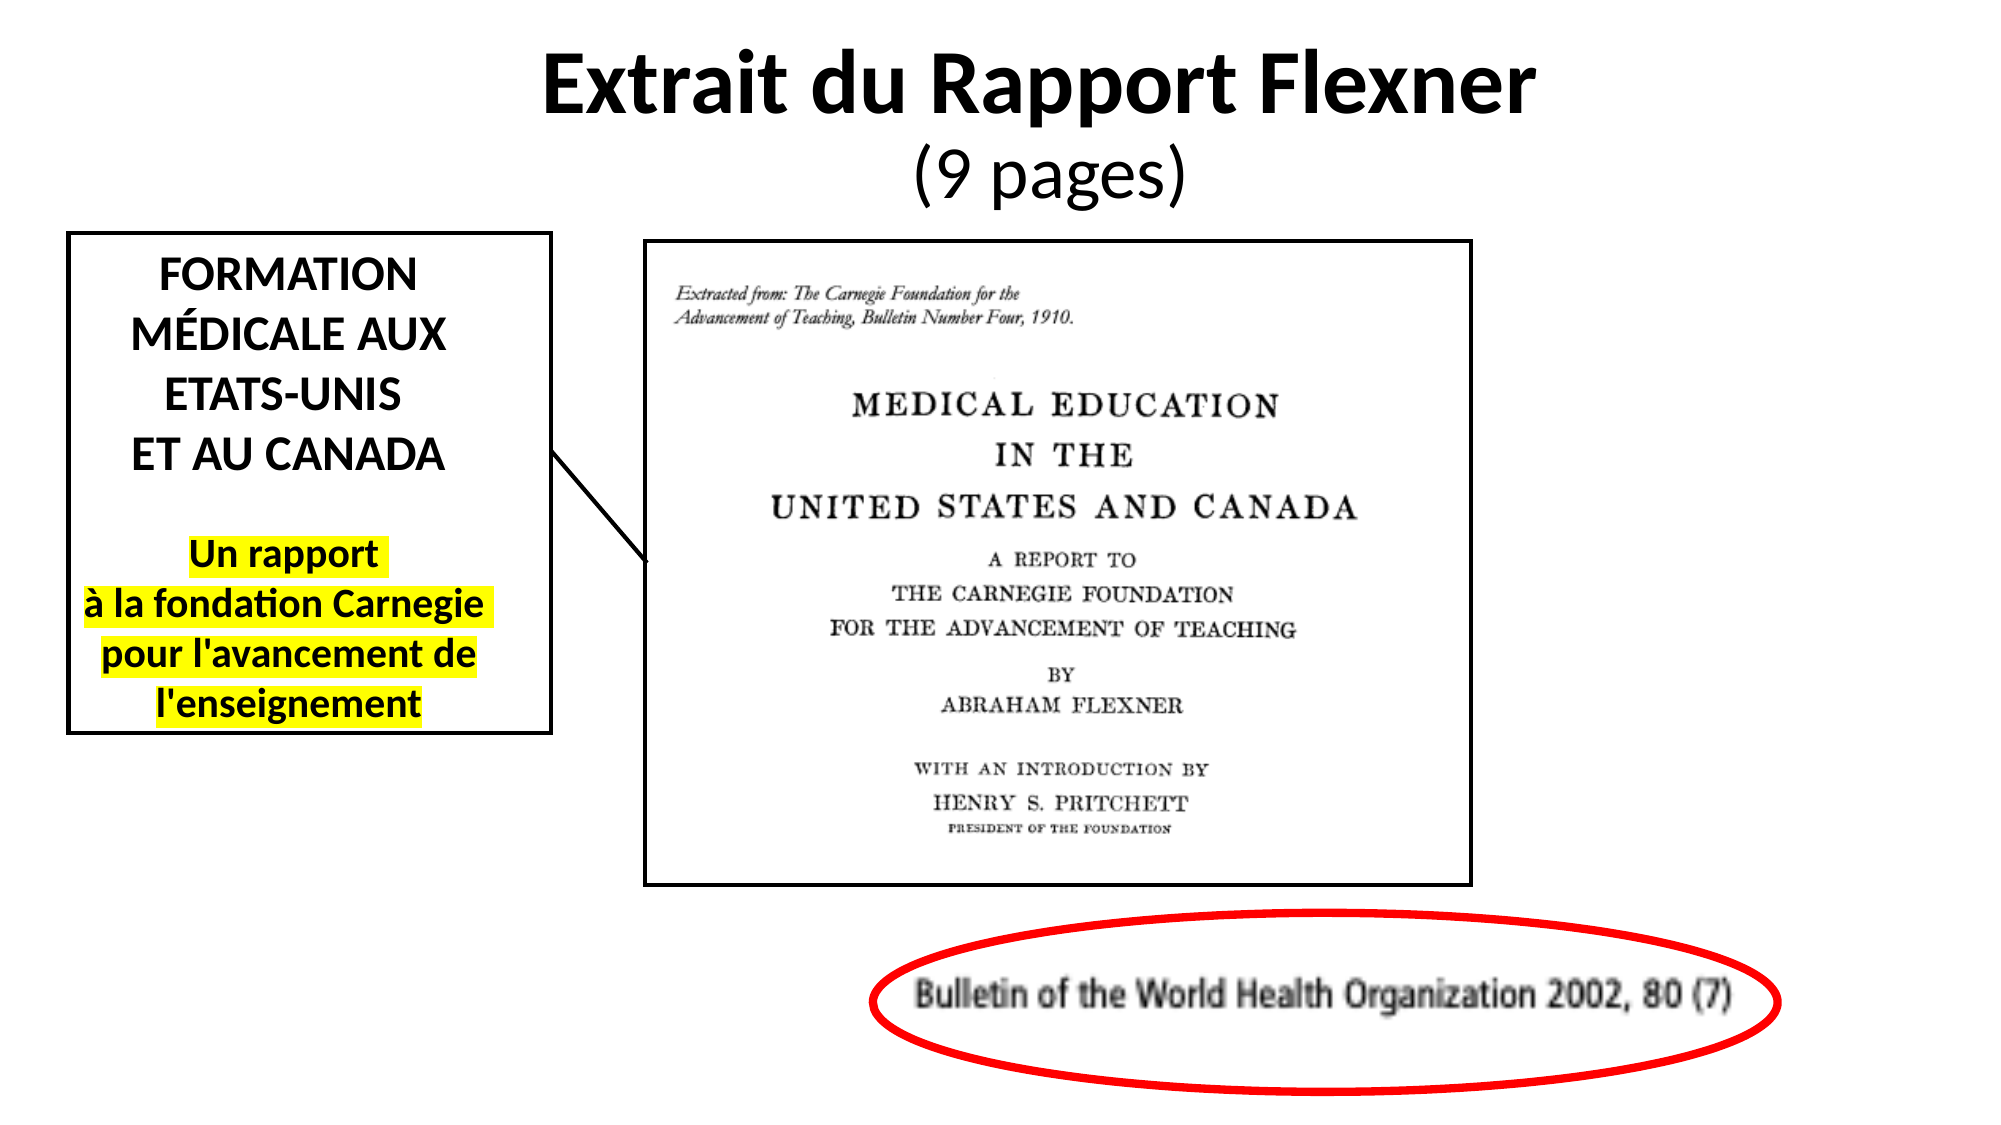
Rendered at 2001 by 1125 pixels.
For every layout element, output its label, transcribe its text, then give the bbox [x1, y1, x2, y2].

title Extrait du Rapport Flexner (9 pages) [482, 15, 1619, 234]
picture [878, 930, 1773, 1087]
picture [1475, 930, 1788, 1092]
picture [863, 930, 1175, 1092]
text_box Formation médicale aux Etats-Unis et au Canada Un rapport à la fondation Carnegie pour l'avancement de l'enseignement [68, 233, 551, 678]
picture [647, 243, 1469, 883]
